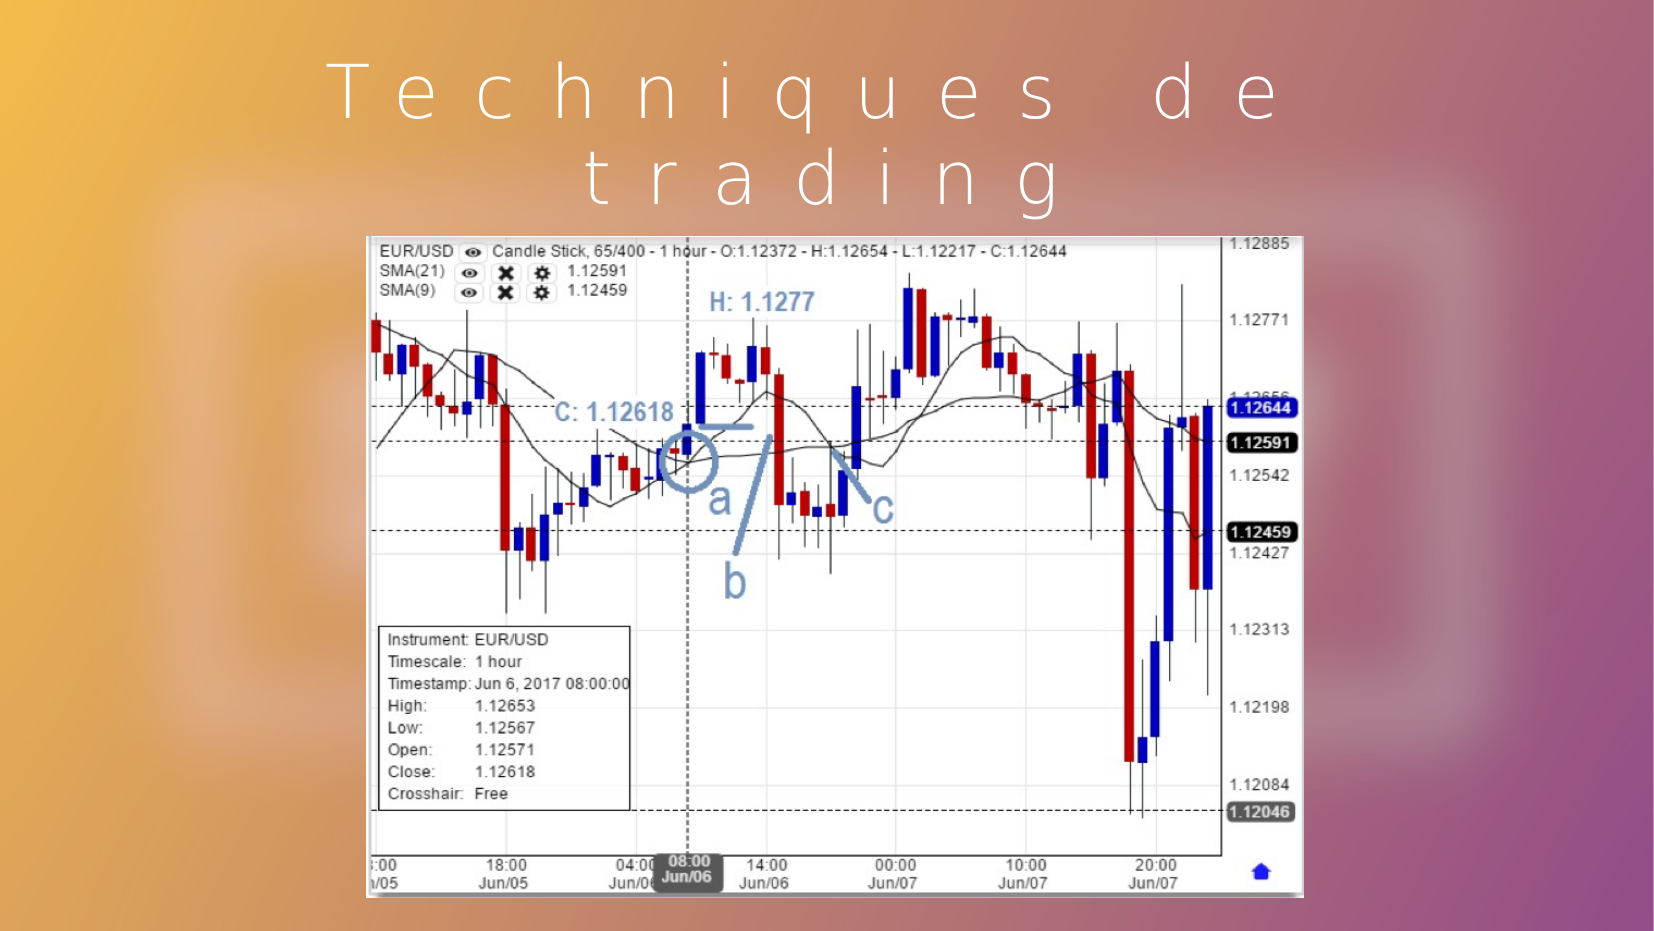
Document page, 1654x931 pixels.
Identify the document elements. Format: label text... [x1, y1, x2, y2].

picture [0, 0, 1654, 931]
title Techniques de trading [47, 49, 1595, 223]
